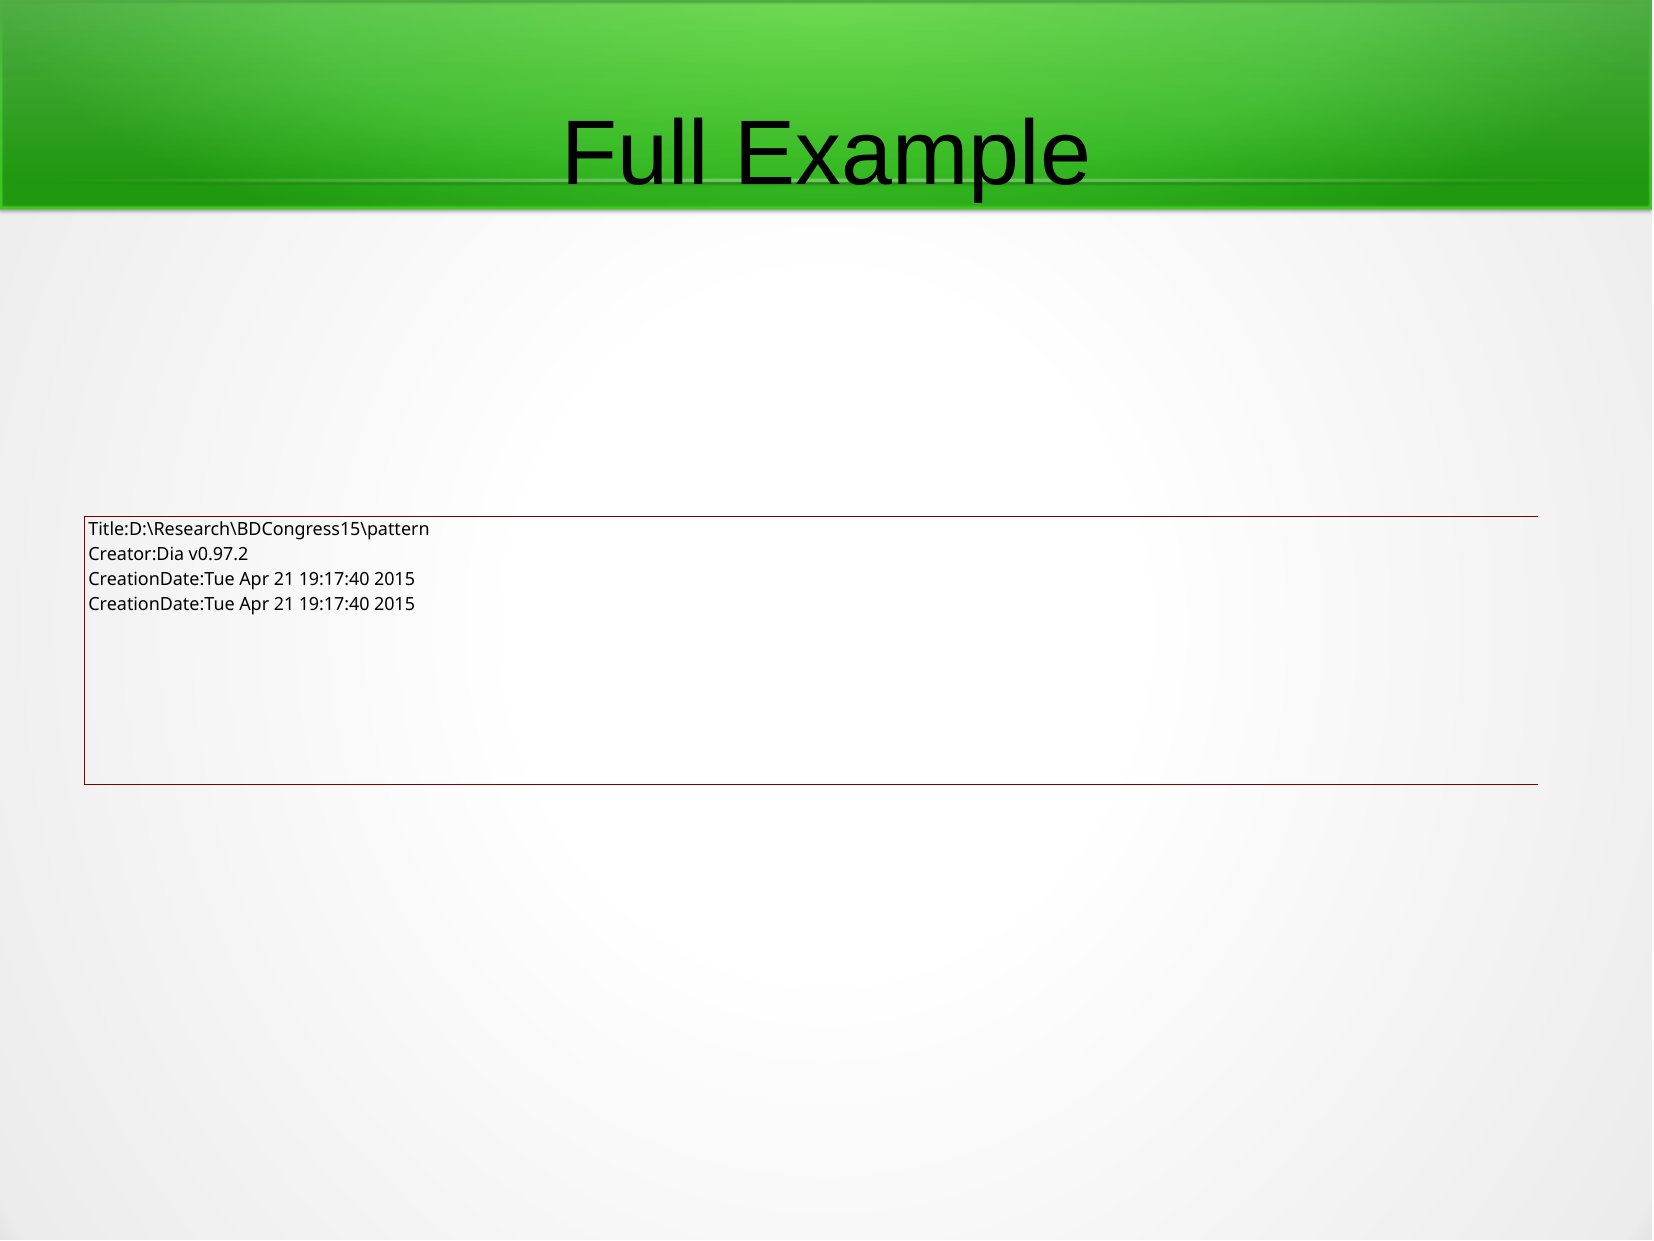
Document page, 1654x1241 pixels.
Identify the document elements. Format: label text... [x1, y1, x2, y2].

picture [82, 515, 1538, 785]
title Full Example [82, 49, 1571, 257]
